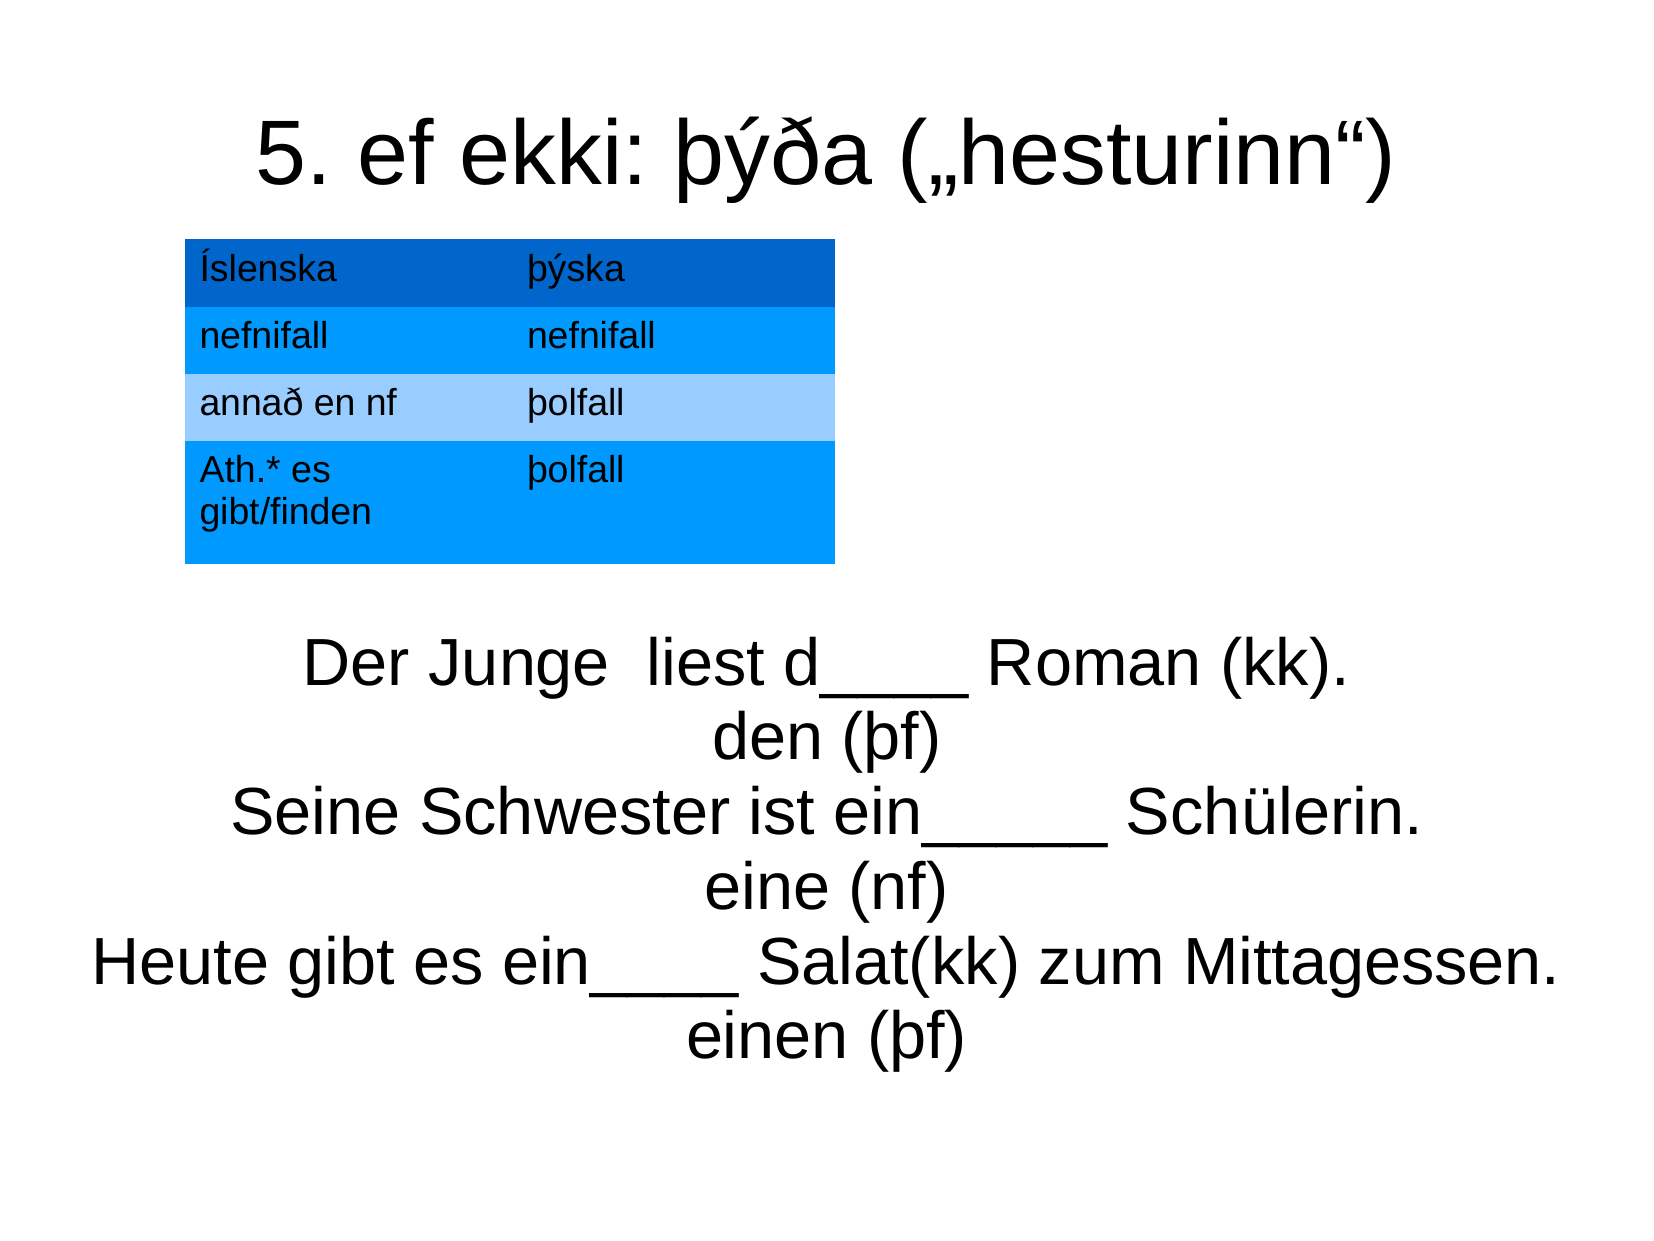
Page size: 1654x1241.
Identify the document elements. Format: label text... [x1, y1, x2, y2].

title 5. ef ekki: þýða („hesturinn“) [82, 49, 1571, 257]
table_header þýska [512, 239, 835, 297]
table_header Íslenska [185, 239, 512, 297]
subtitle Der Junge liest d____ Roman (kk). den (þf) Seine Schwester ist ein_____ Schülerin. eine (nf) Heute gibt es ein____ Salat(kk) zum Mittagessen. einen (þf) [82, 297, 1571, 1102]
